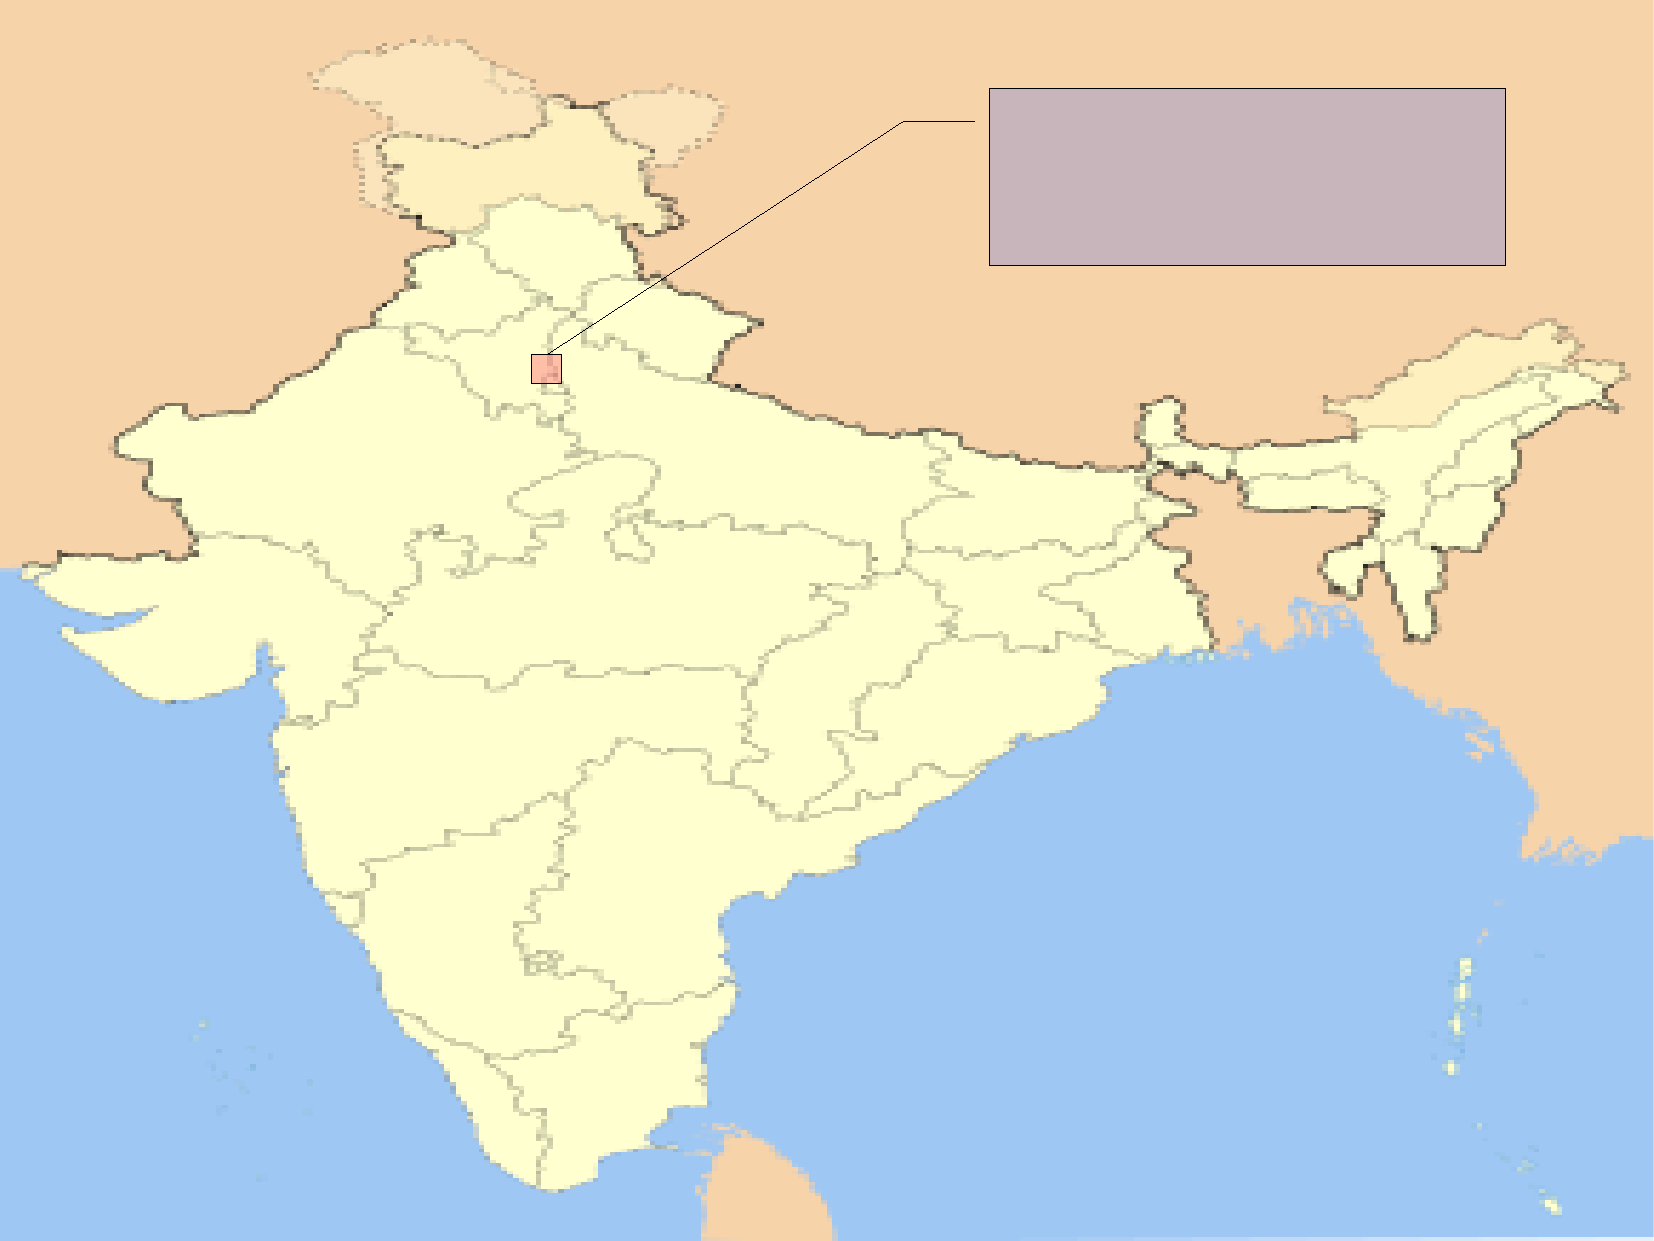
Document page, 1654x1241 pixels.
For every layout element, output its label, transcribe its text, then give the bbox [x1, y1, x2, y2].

picture [0, 0, 1654, 1241]
text_box [531, 354, 562, 384]
text_box DELHI (National Capaital Territory) [989, 89, 1506, 266]
